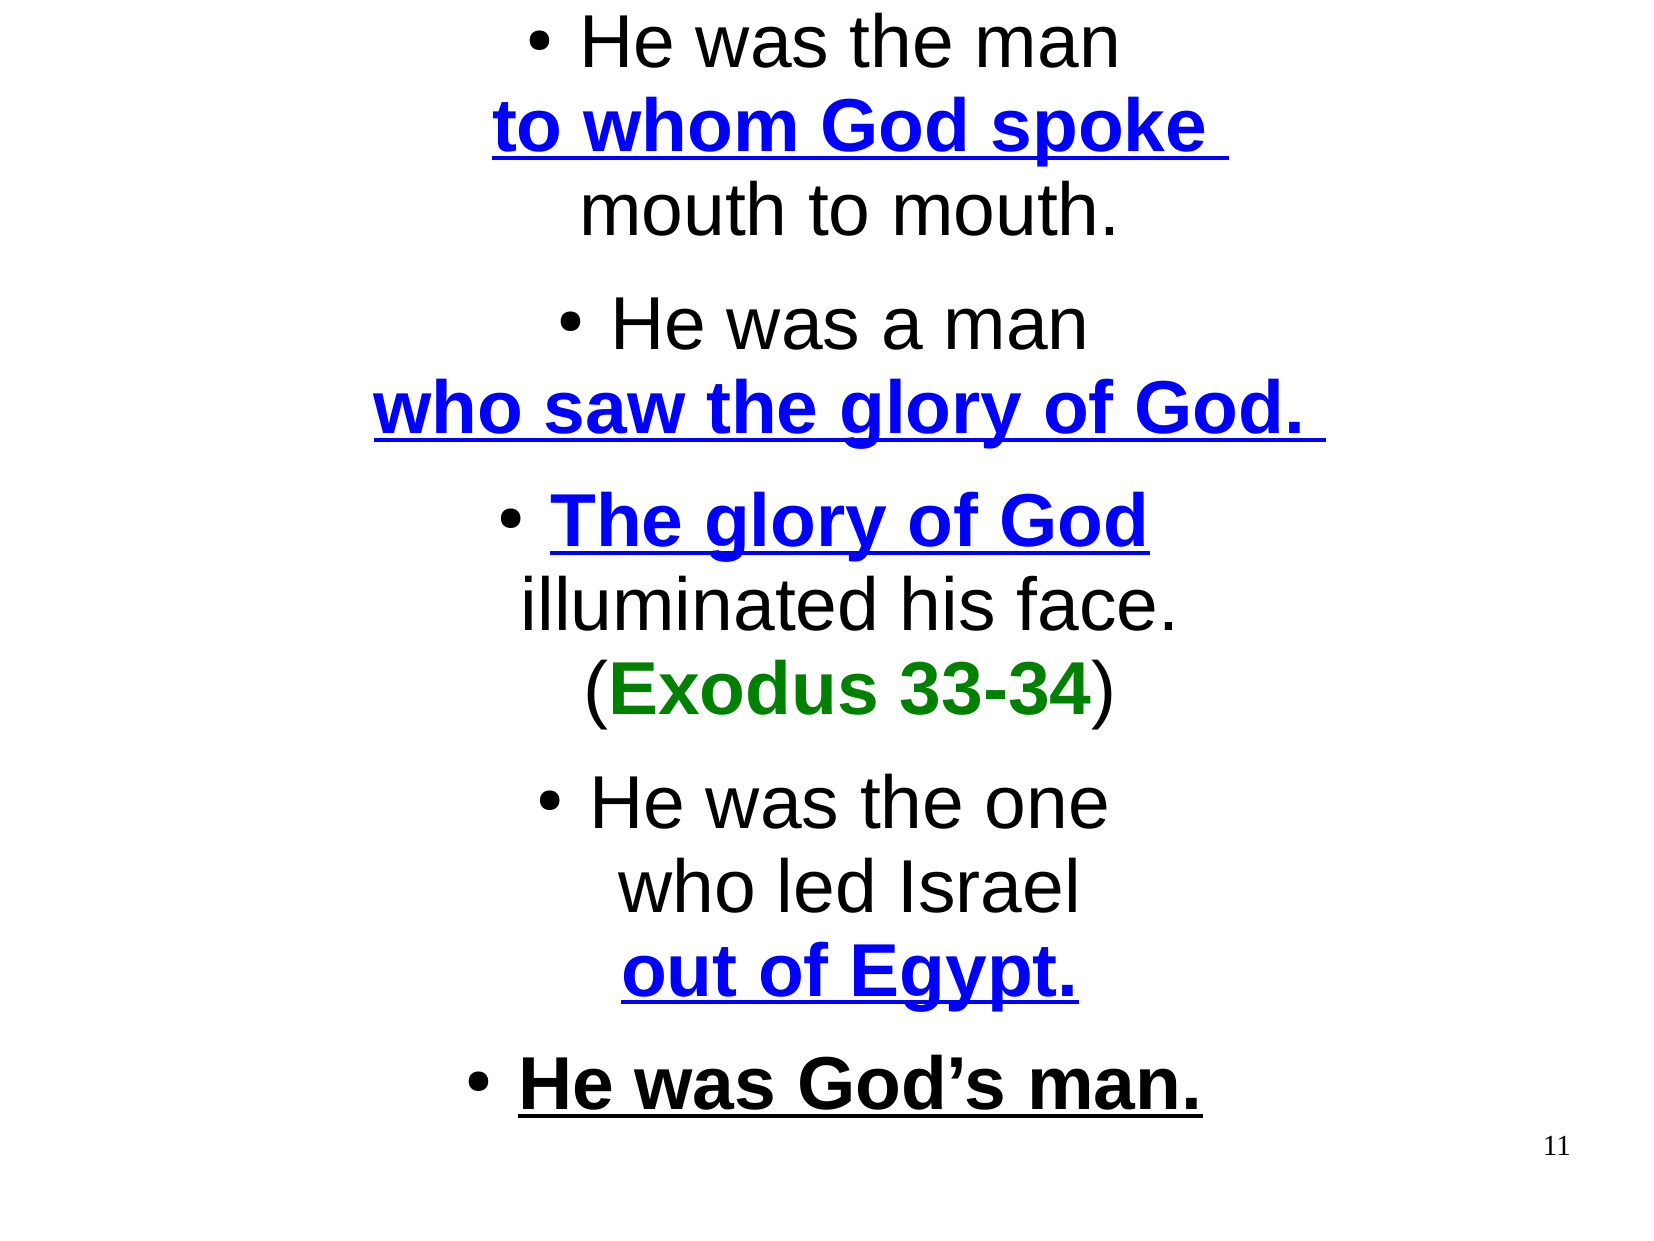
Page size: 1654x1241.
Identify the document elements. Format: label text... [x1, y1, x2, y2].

list He was the man to whom God spoke mouth to mouth. He was a man who saw the glory of God. The glory of God illuminated his face. (Exodus 33-34) He was the one who led Israel out of Egypt. He was God’s man. [0, 0, 1651, 1238]
